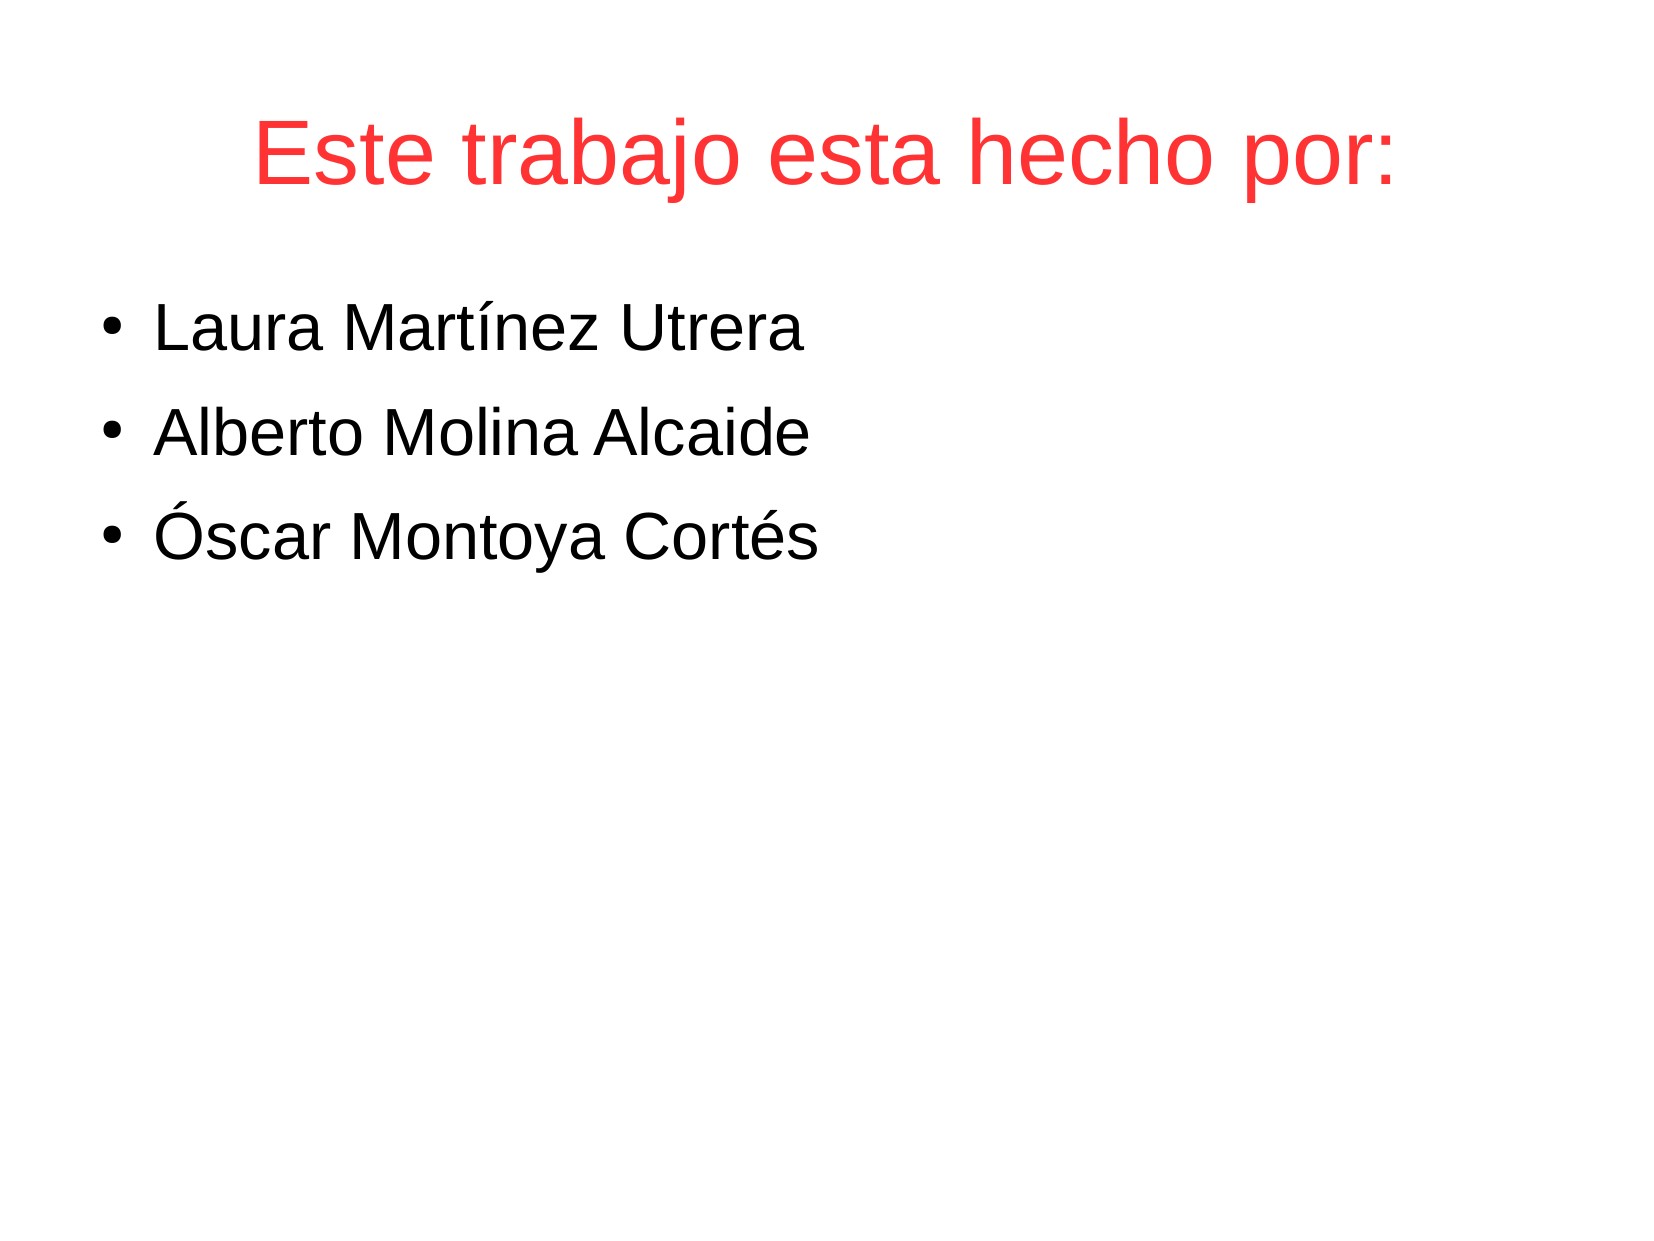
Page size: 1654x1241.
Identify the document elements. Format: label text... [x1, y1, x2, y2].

list Laura Martínez Utrera Alberto Molina Alcaide Óscar Montoya Cortés [82, 290, 1571, 1010]
title Este trabajo esta hecho por: [82, 49, 1571, 257]
